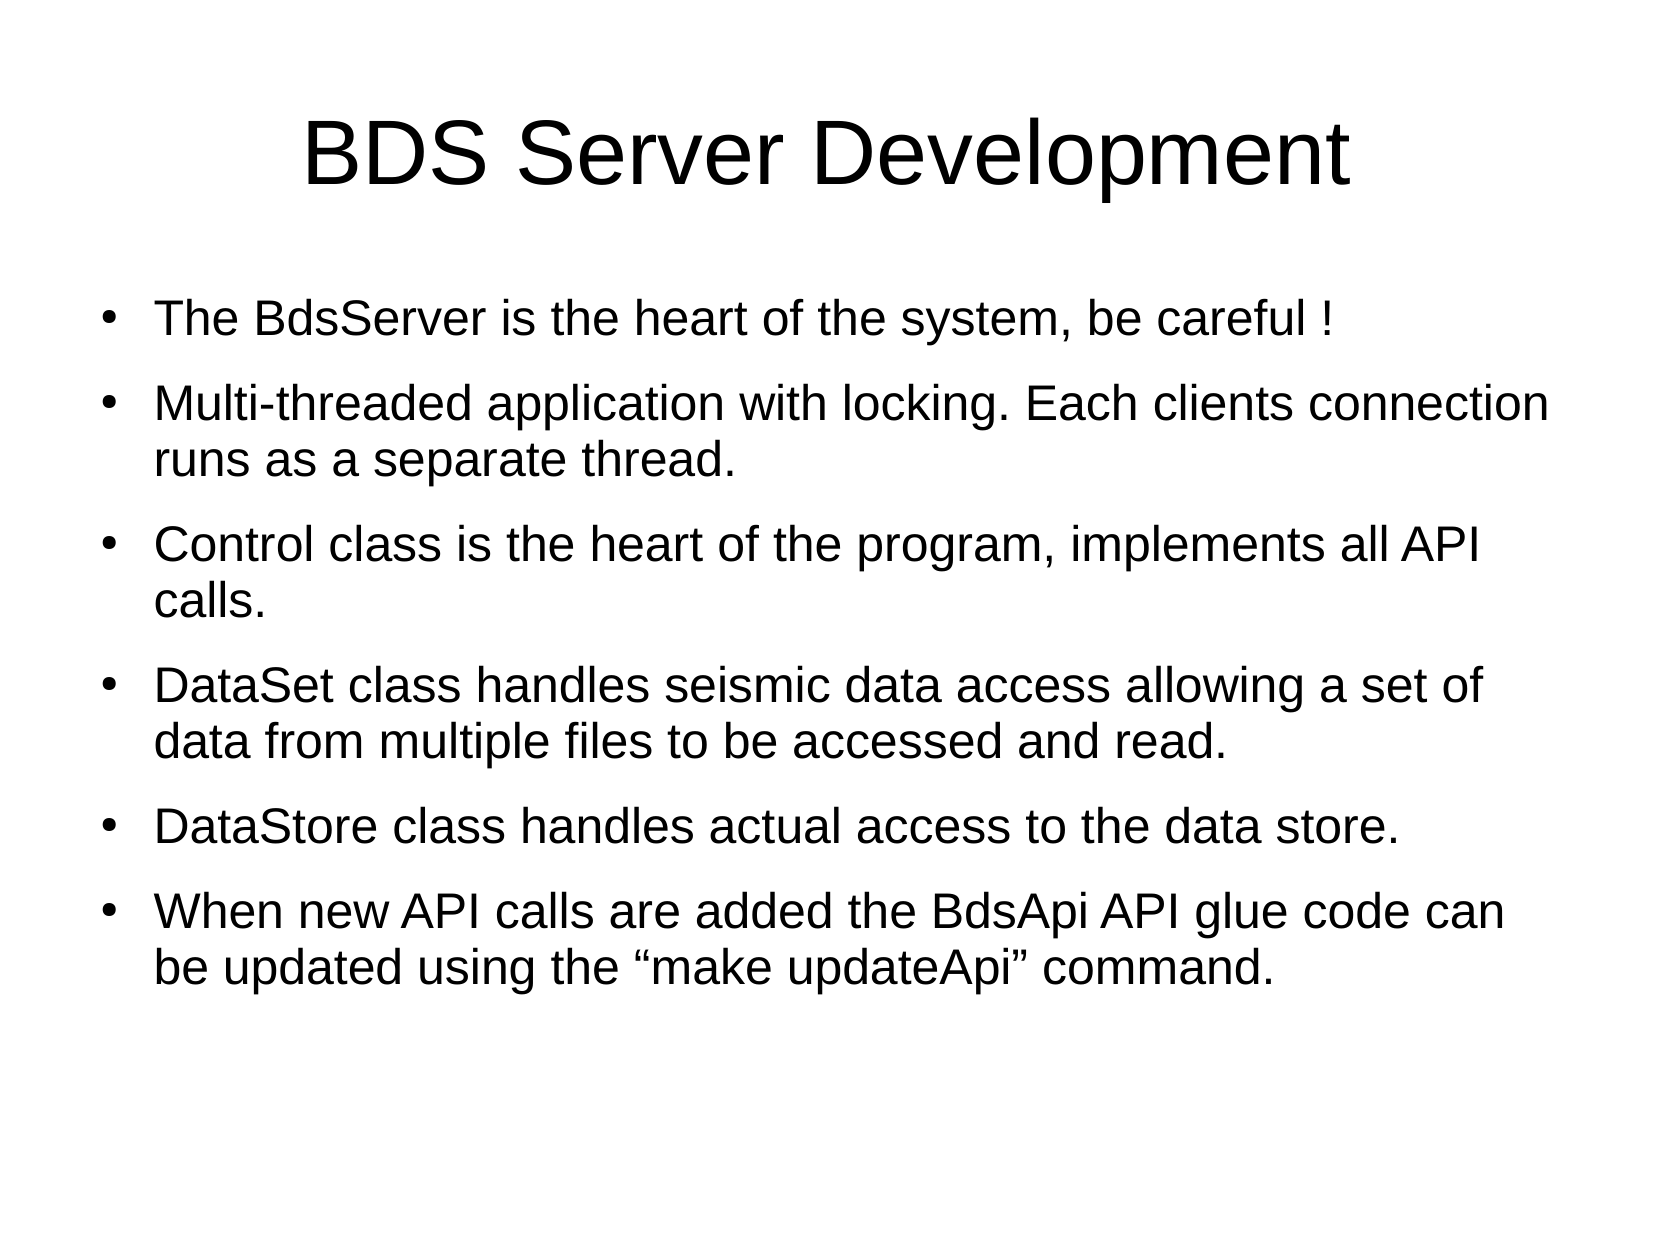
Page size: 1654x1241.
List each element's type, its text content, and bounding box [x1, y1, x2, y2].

title BDS Server Development [82, 56, 1571, 250]
list The BdsServer is the heart of the system, be careful ! Multi-threaded application with locking. Each clients connection runs as a separate thread. Control class is the heart of the program, implements all API calls. DataSet class handles seismic data access allowing a set of data from multiple files to be accessed and read. DataStore class handles actual access to the data store. When new API calls are added the BdsApi API glue code can be updated using the “make updateApi” command. [82, 290, 1571, 996]
